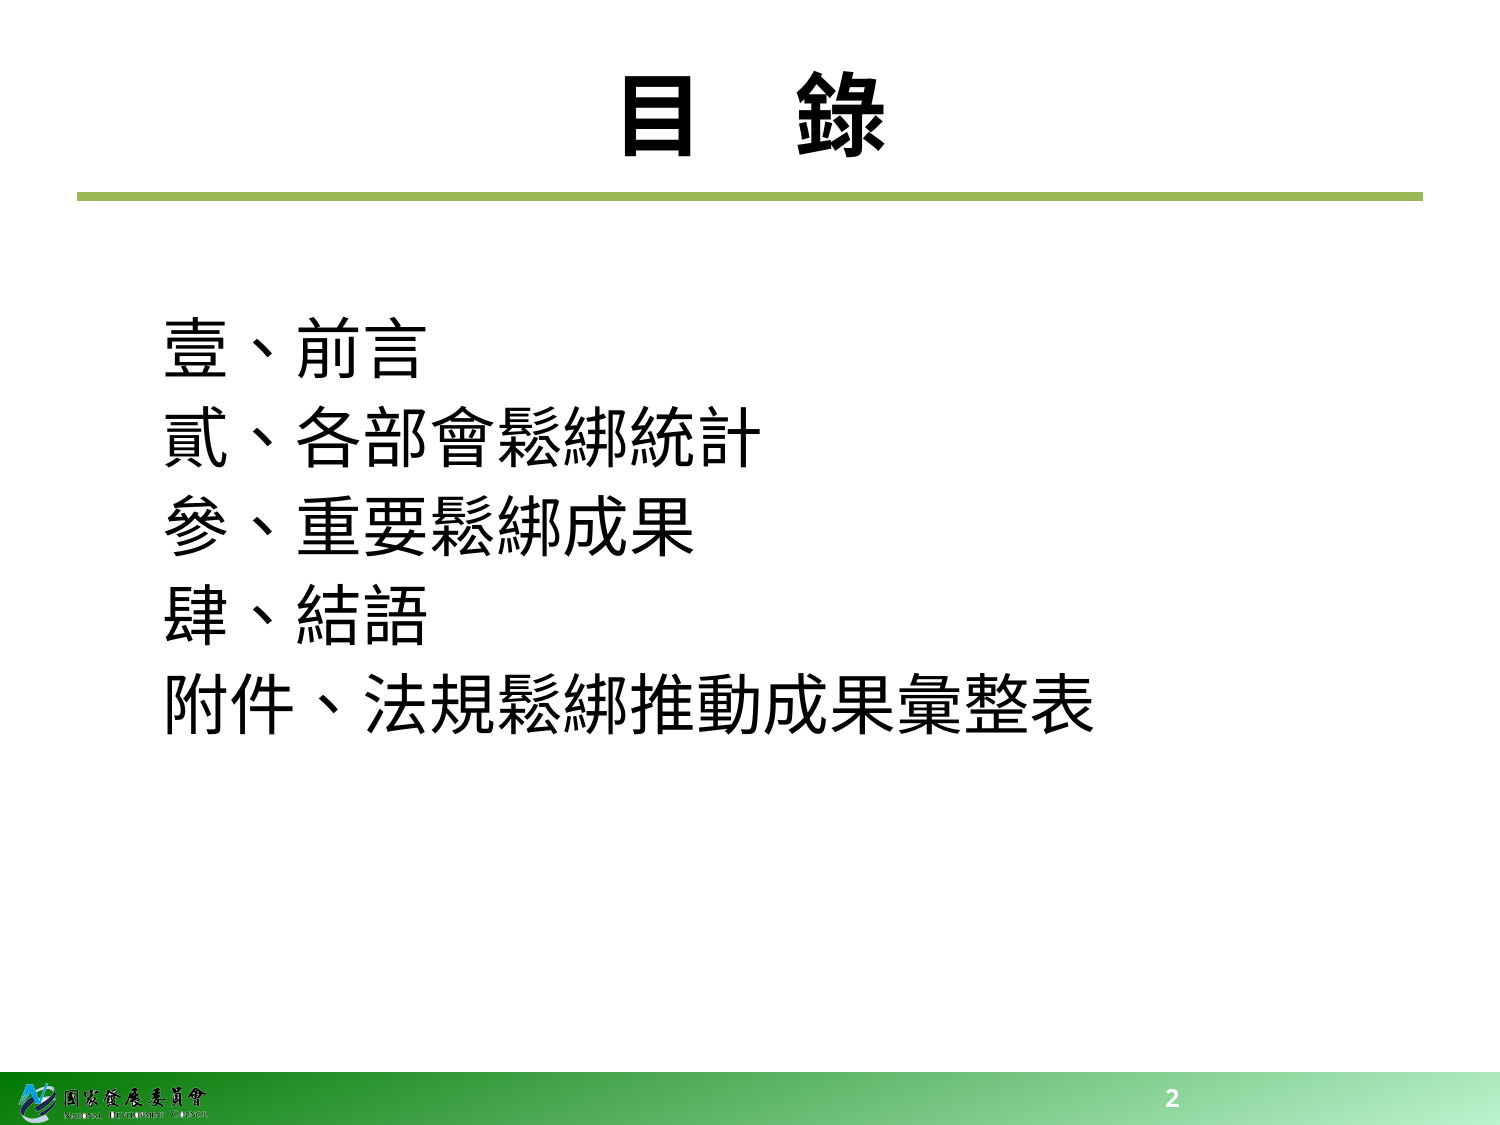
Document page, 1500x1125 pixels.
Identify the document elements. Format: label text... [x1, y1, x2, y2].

title 目 錄 [75, 19, 1426, 207]
list 壹、前言 貳、各部會鬆綁統計 參、重要鬆綁成果 肆、結語 附件、法規鬆綁推動成果彙整表 [147, 314, 1400, 958]
text_box 2 [1149, 1069, 1500, 1125]
